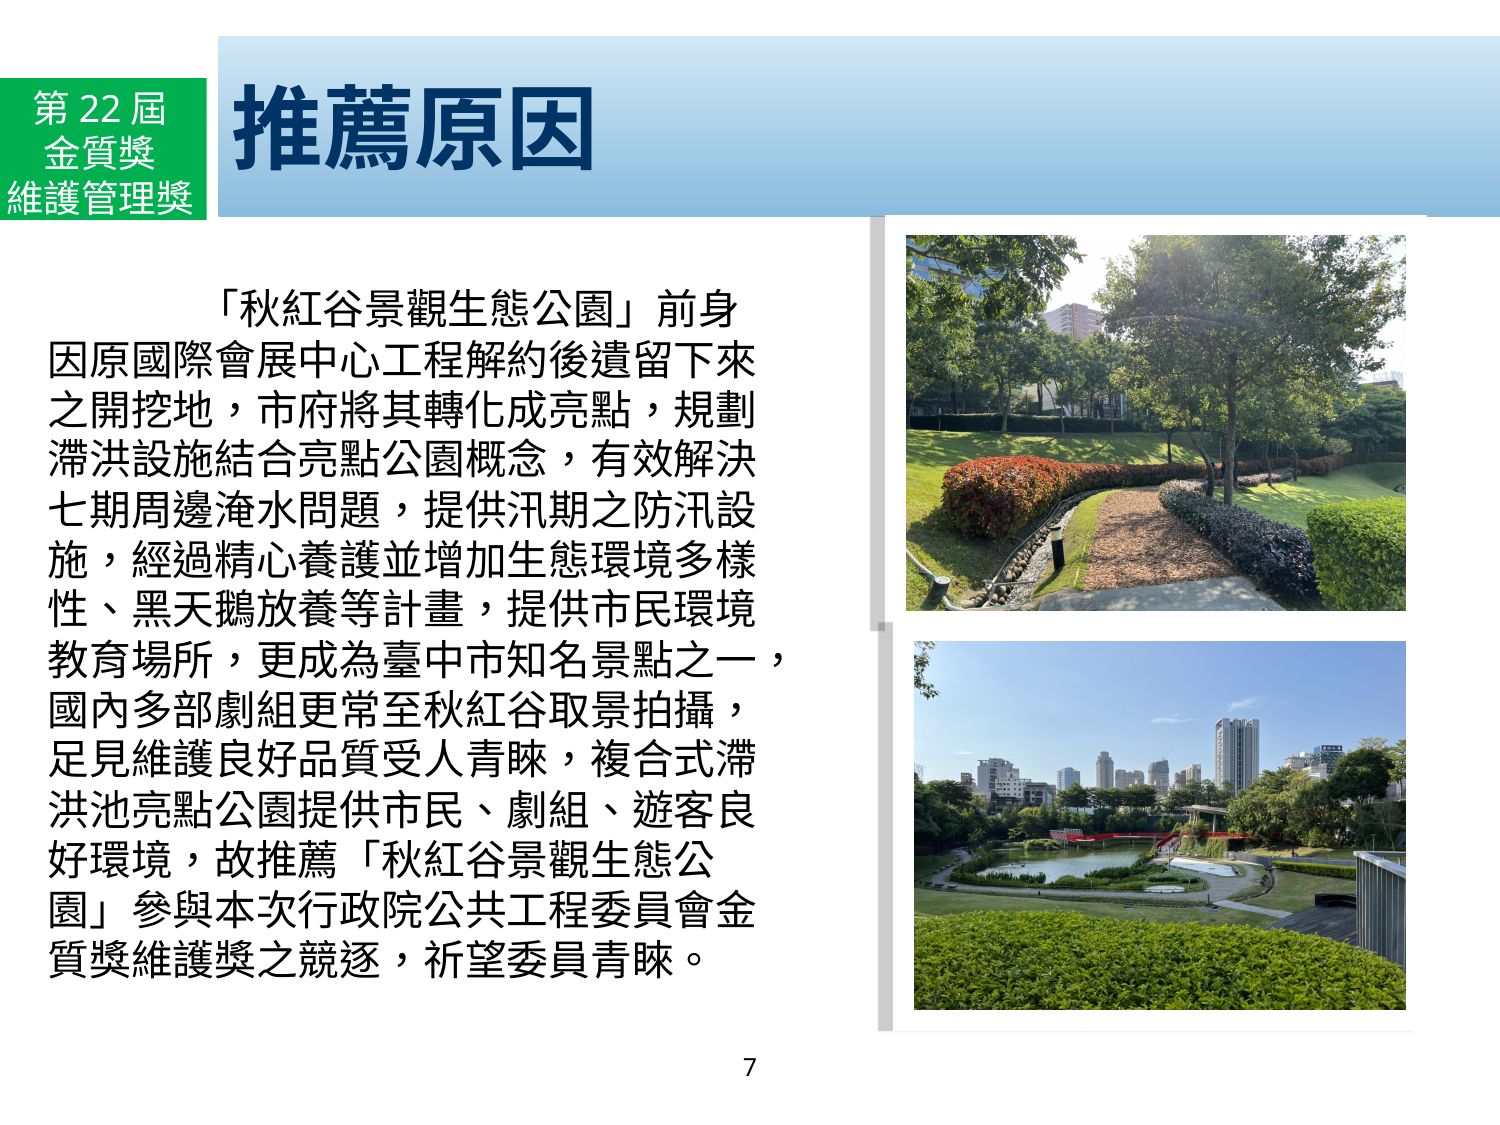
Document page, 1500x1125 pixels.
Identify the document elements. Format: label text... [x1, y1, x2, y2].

picture [914, 641, 1407, 1011]
picture [905, 235, 1407, 611]
title 推薦原因 [223, 54, 1424, 197]
text_box 「秋紅谷景觀生態公園」前身因原國際會展中心工程解約後遺留下來之開挖地，市府將其轉化成亮點，規劃滯洪設施結合亮點公園概念，有效解決七期周邊淹水問題，提供汛期之防汛設施，經過精心養護並增加生態環境多樣性、黑天鵝放養等計畫，提供市民環境教育場所，更成為臺中市知名景點之一，國內多部劇組更常至秋紅谷取景拍攝，足見維護良好品質受人青睞，複合式滯洪池亮點公園提供市民、劇組、遊客良好環境，故推薦「秋紅谷景觀生態公園」參與本次行政院公共工程委員會金質獎維護獎之競逐，祈望委員青睞。 [39, 268, 788, 1125]
